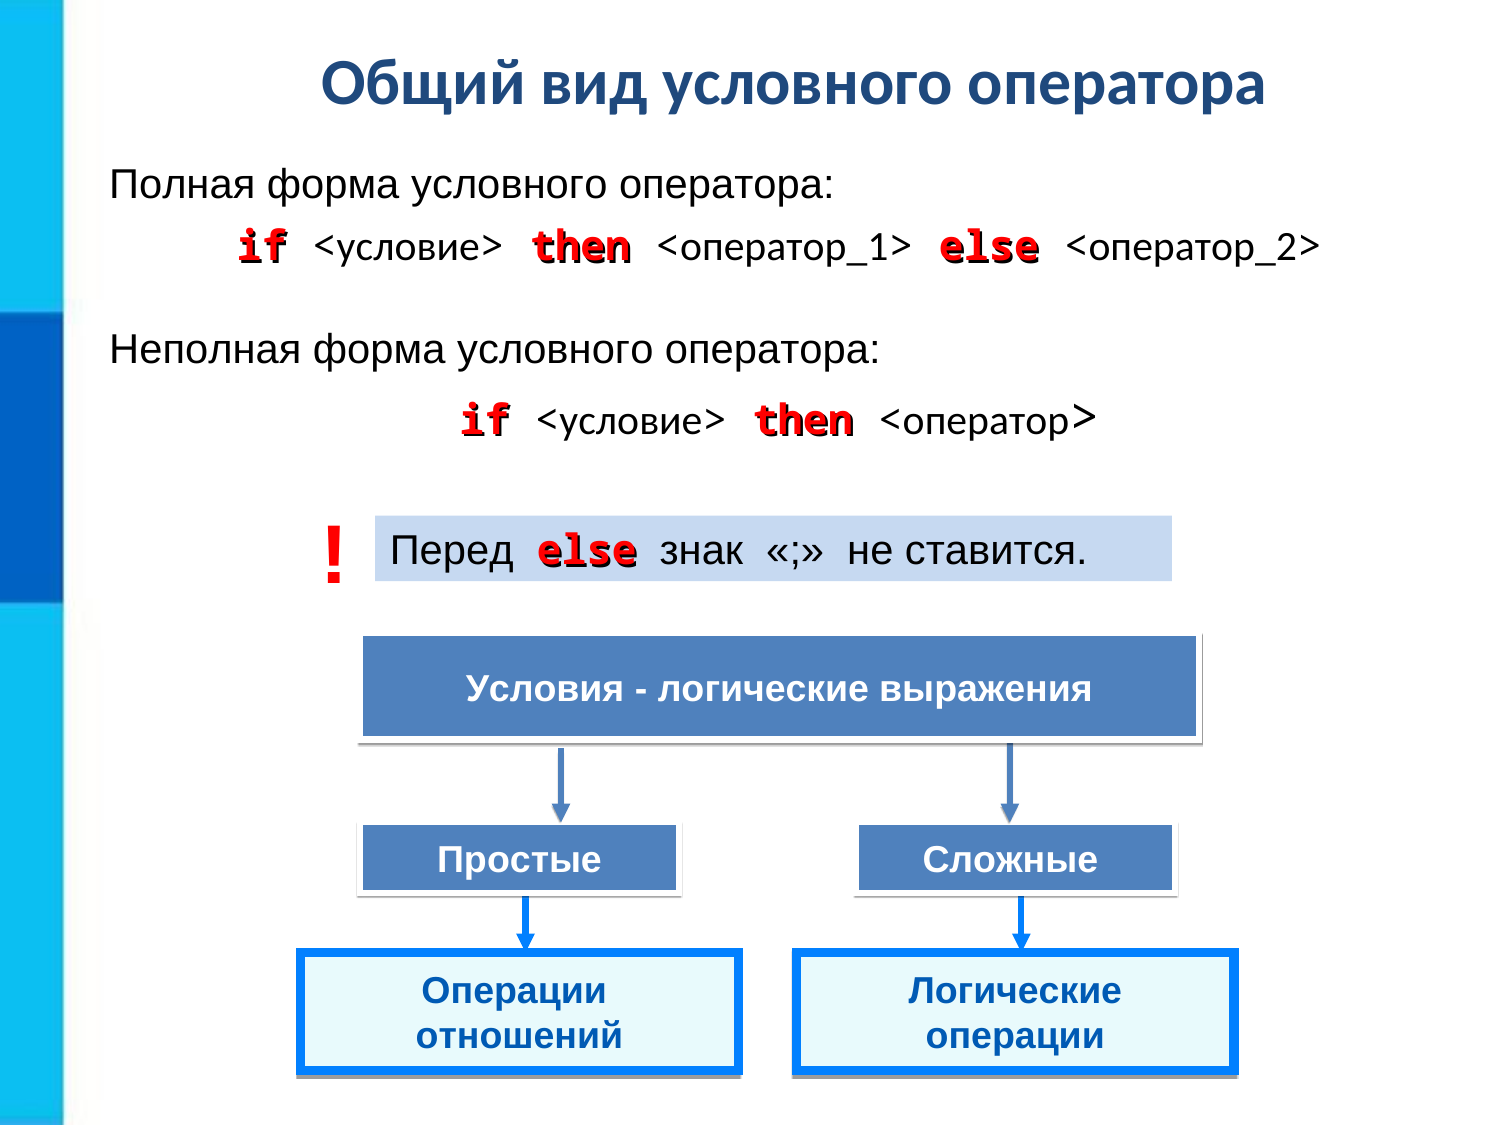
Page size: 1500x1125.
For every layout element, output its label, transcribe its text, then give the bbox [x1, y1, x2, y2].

text_box Простые [360, 822, 679, 894]
text_box Полная форма условного оператора: if <условие> then <оператор_1> else <оператор_2> [94, 148, 1465, 277]
text_box Сложные [856, 822, 1176, 894]
text_box Перед else знак «;» не ставится. [399, 515, 1172, 582]
picture [0, 0, 1500, 1125]
text_box Условия - логические выражения [360, 633, 1199, 740]
text_box Операции отношений [300, 952, 739, 1071]
text_box Неполная форма условного оператора: if <условие> then <оператор> [94, 314, 1465, 453]
text_box Общий вид условного оператора [88, 31, 1500, 126]
text_box Логические операции [796, 952, 1235, 1071]
text_box ! [269, 492, 399, 608]
